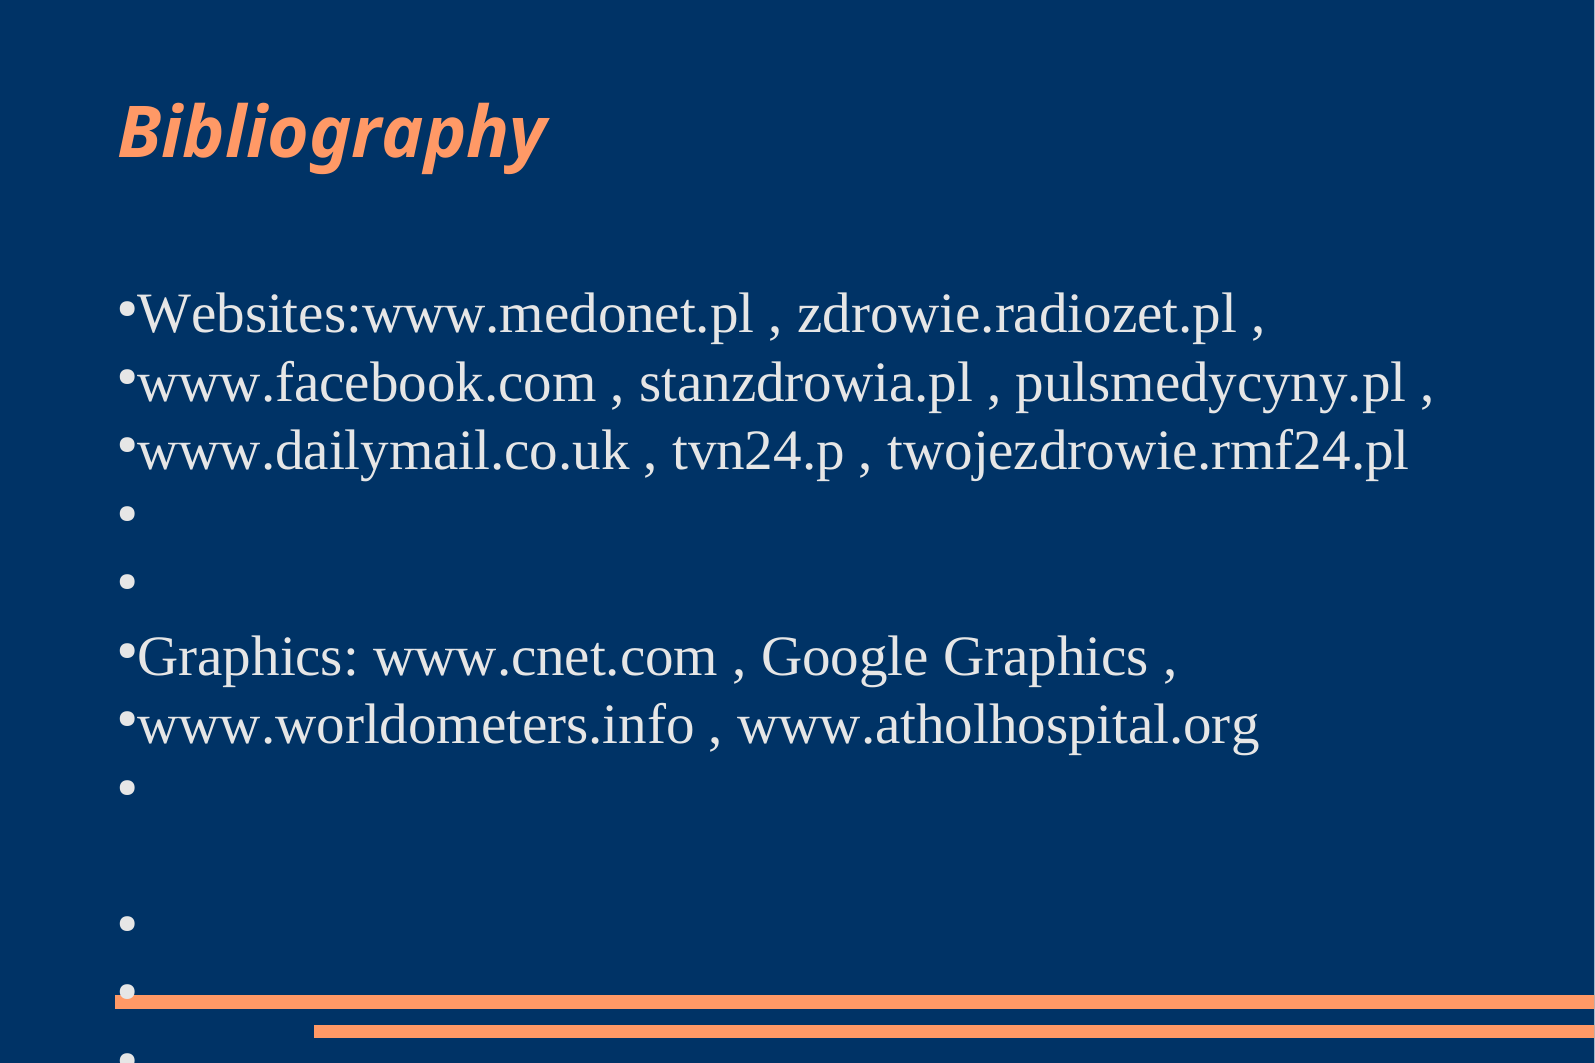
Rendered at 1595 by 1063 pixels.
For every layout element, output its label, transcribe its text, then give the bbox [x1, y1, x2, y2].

list Websites:www.medonet.pl , zdrowie.radiozet.pl , www.facebook.com , stanzdrowia.pl , pulsmedycyny.pl , www.dailymail.co.uk , tvn24.p , twojezdrowie.rmf24.pl Graphics: www.cnet.com , Google Graphics , www.worldometers.info , www.atholhospital.org [117, 276, 1505, 1063]
title Bibliography [117, 39, 1479, 218]
